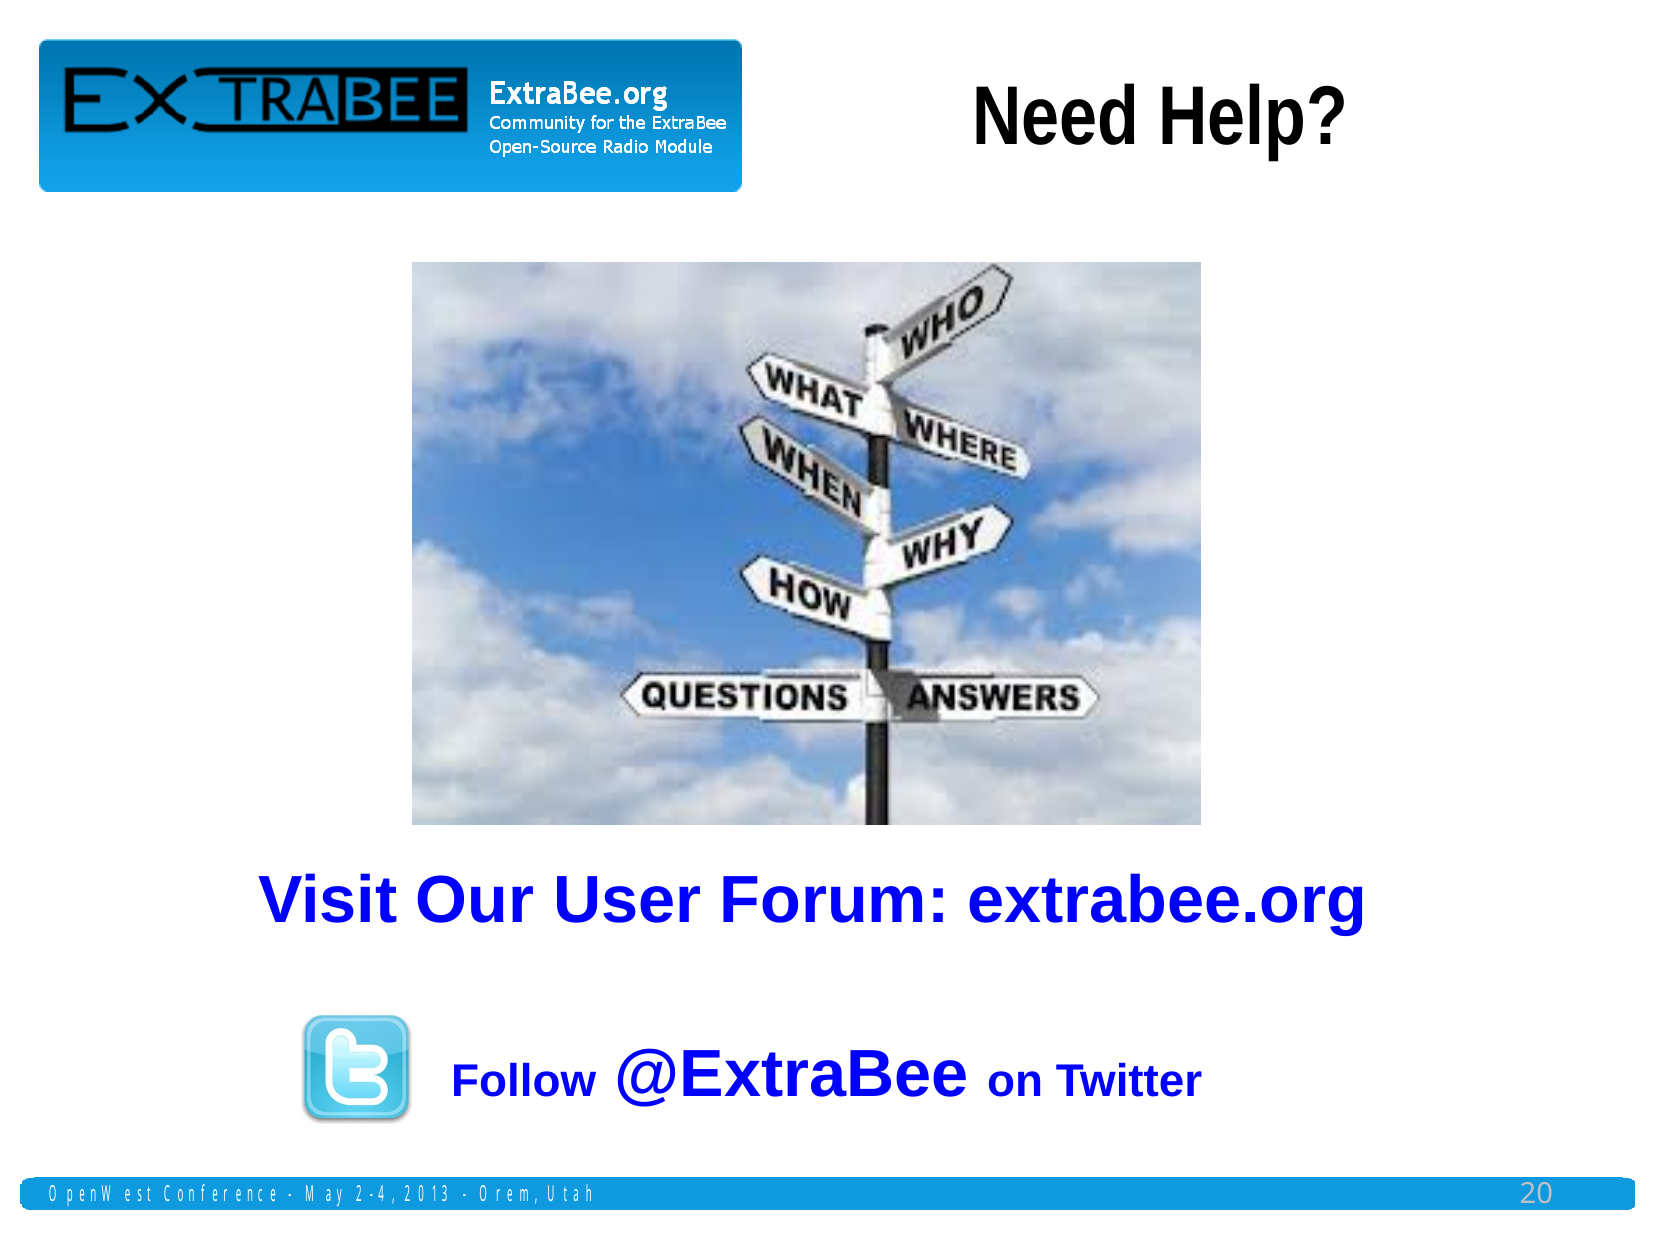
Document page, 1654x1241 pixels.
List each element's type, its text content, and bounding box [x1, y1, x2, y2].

picture [10, 1173, 1648, 1215]
picture [300, 1012, 413, 1126]
title Need Help? [750, 56, 1571, 181]
picture [35, 31, 748, 199]
list Follow @ExtraBee on Twitter [380, 1035, 1654, 1111]
picture [412, 262, 1201, 826]
list Visit Our User Forum: extrabee.org [187, 862, 1613, 1088]
